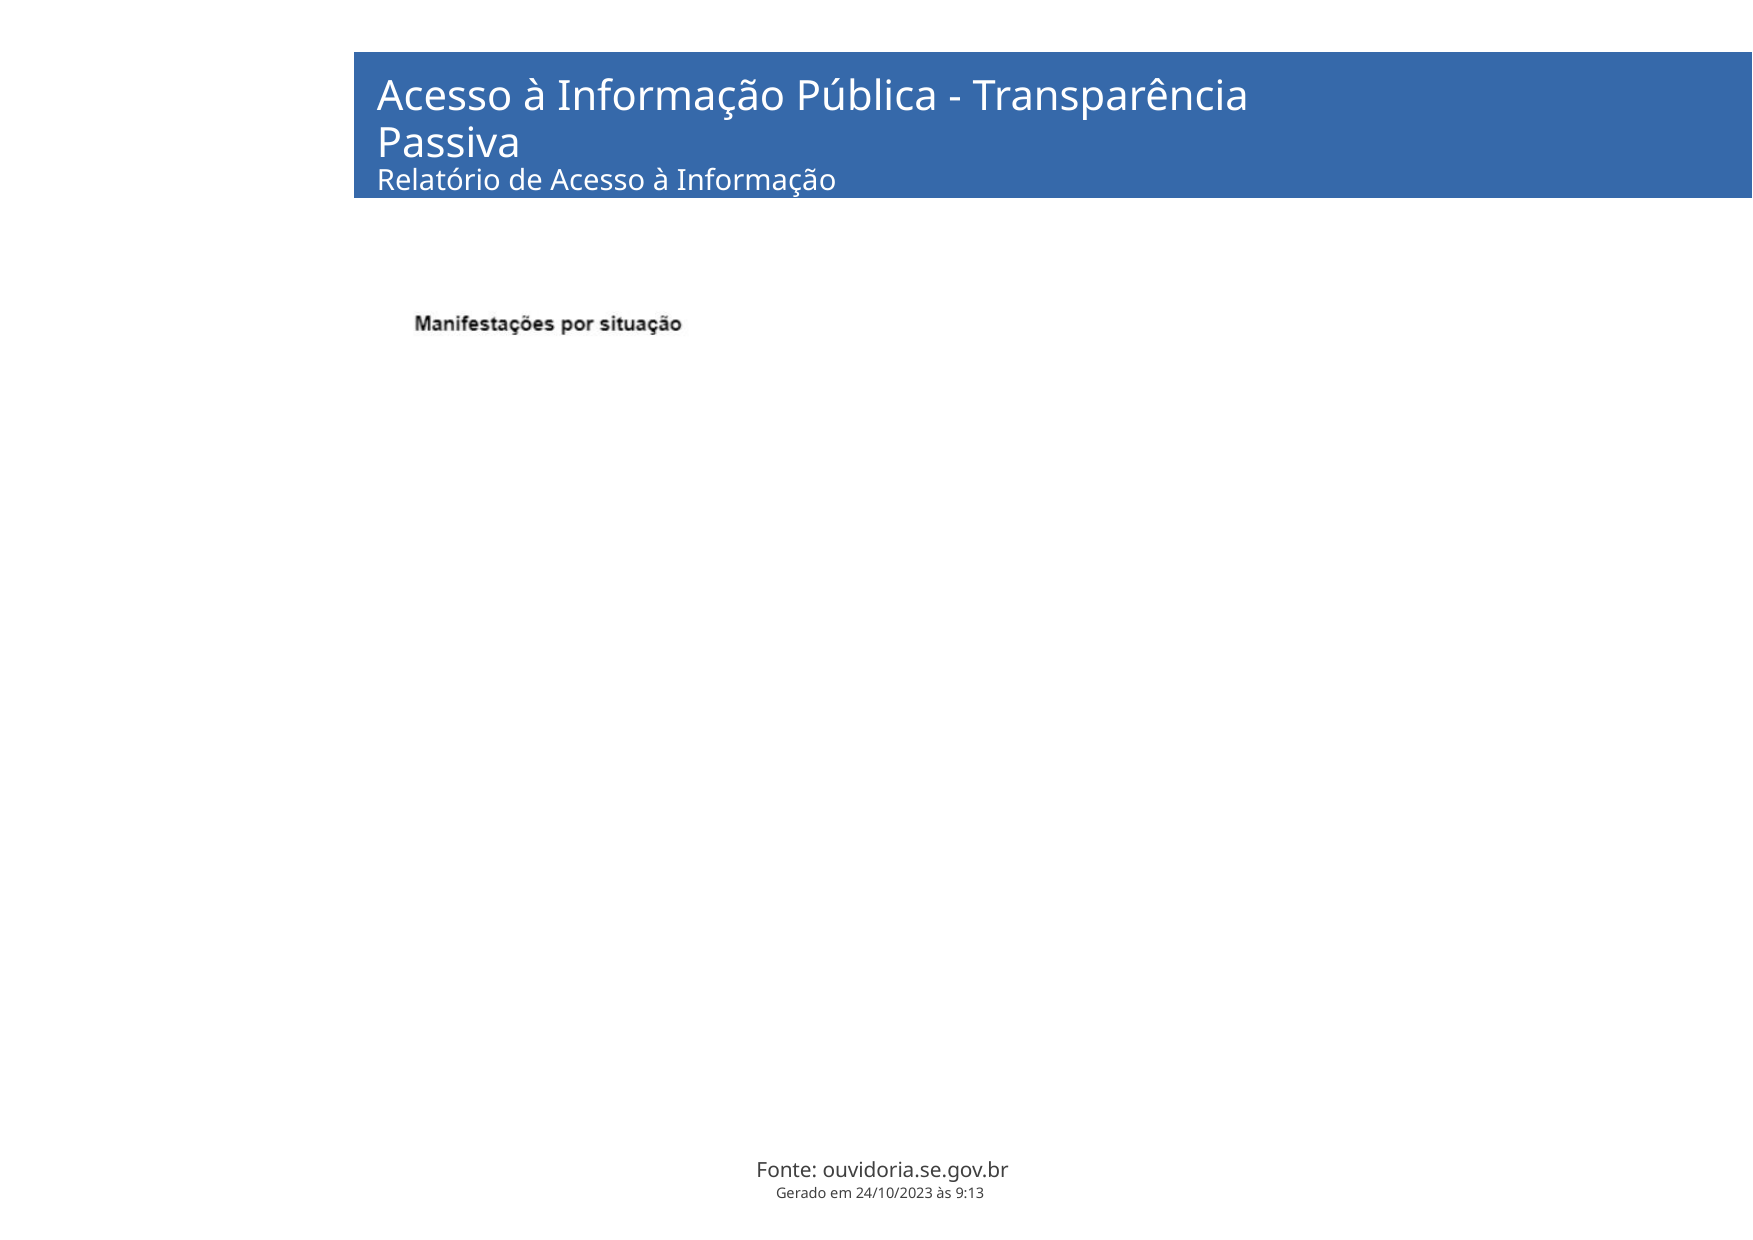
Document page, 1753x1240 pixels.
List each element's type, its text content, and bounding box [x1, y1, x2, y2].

text_box Fonte: ouvidoria.se.gov.br Gerado em 24/10/2023 às 9:13 [756, 1158, 1023, 1202]
text_box Acesso à Informação Pública - Transparência Passiva Relatório de Acesso à Informação EMSETURSetembro a Setembro de 2023 [376, 72, 1403, 228]
text_box [354, 52, 1752, 198]
text_box [155, 211, 1599, 1028]
